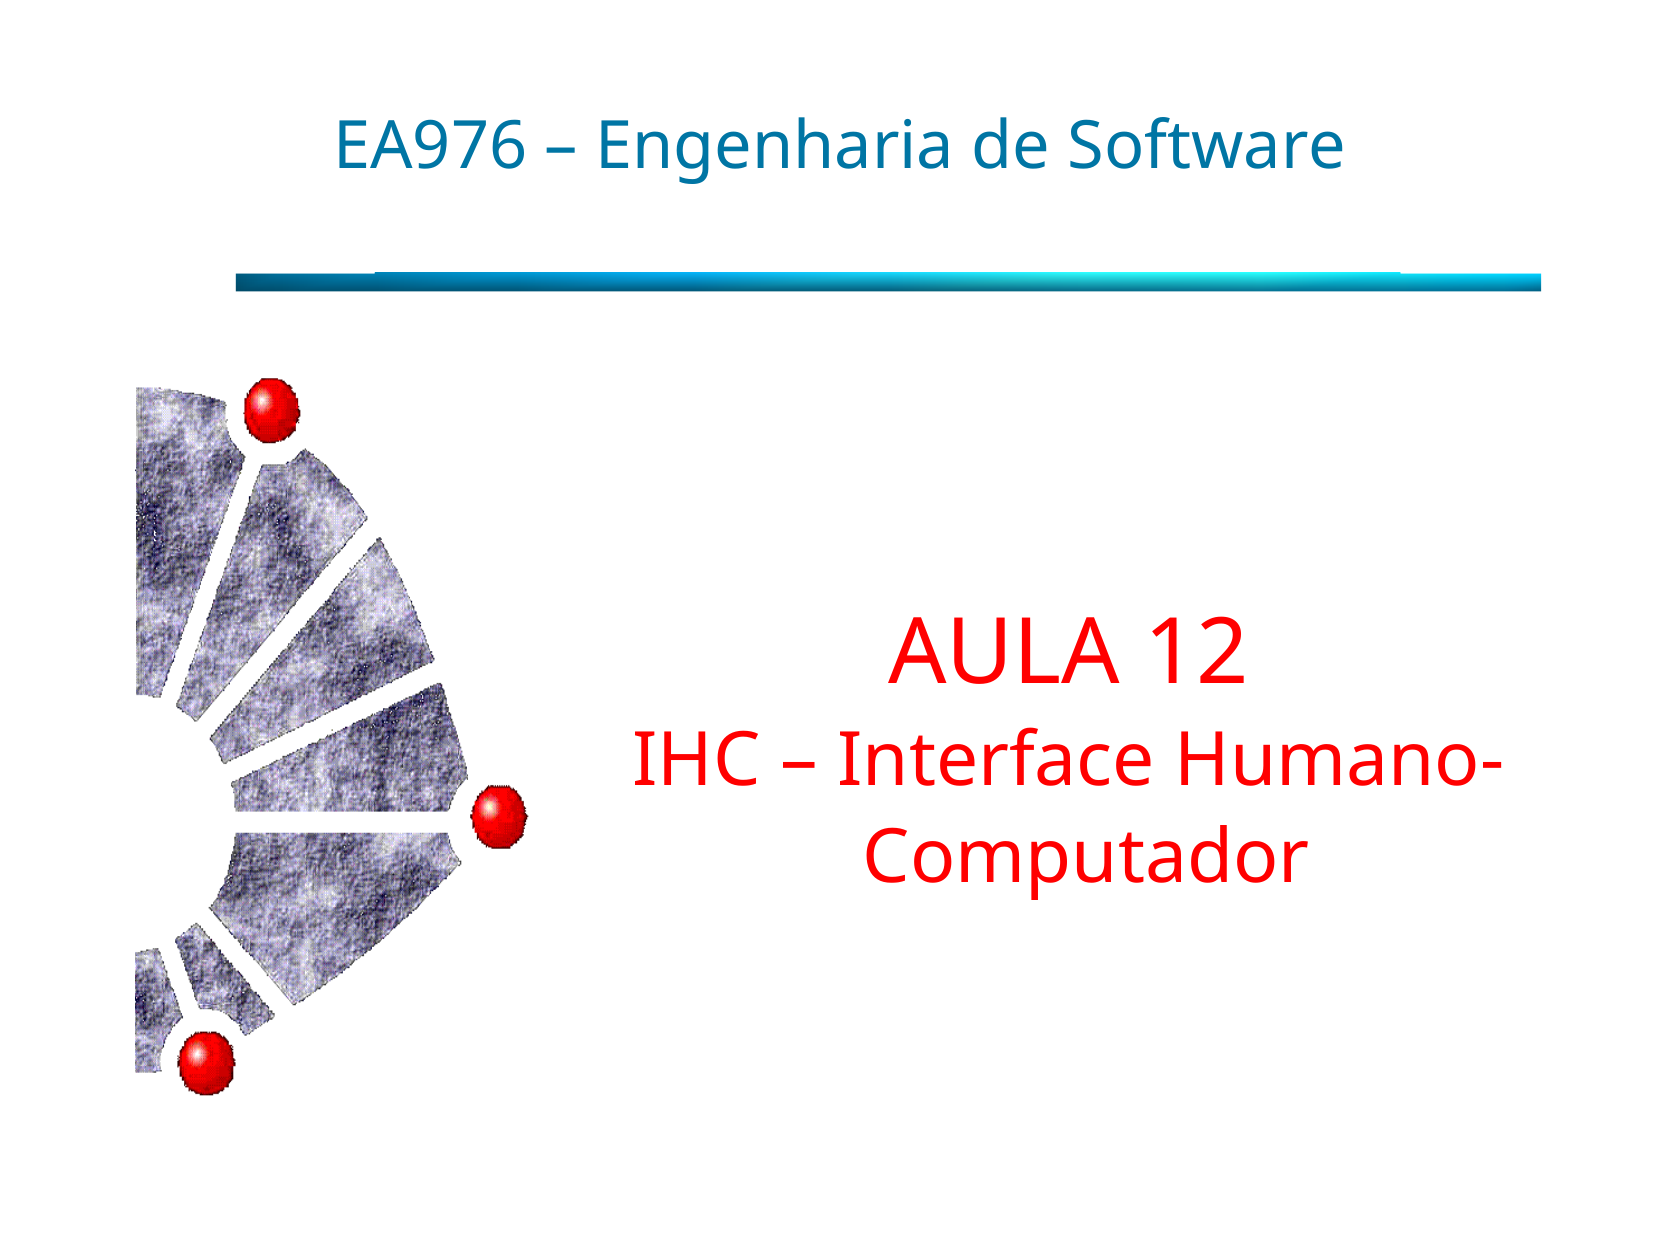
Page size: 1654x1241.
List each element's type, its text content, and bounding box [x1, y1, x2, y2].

chart [135, 324, 562, 1112]
title EA976 – Engenharia de Software [61, 35, 1620, 250]
picture [125, 272, 1654, 295]
subtitle AULA 12 IHC – Interface Humano-Computador [561, 308, 1541, 1182]
